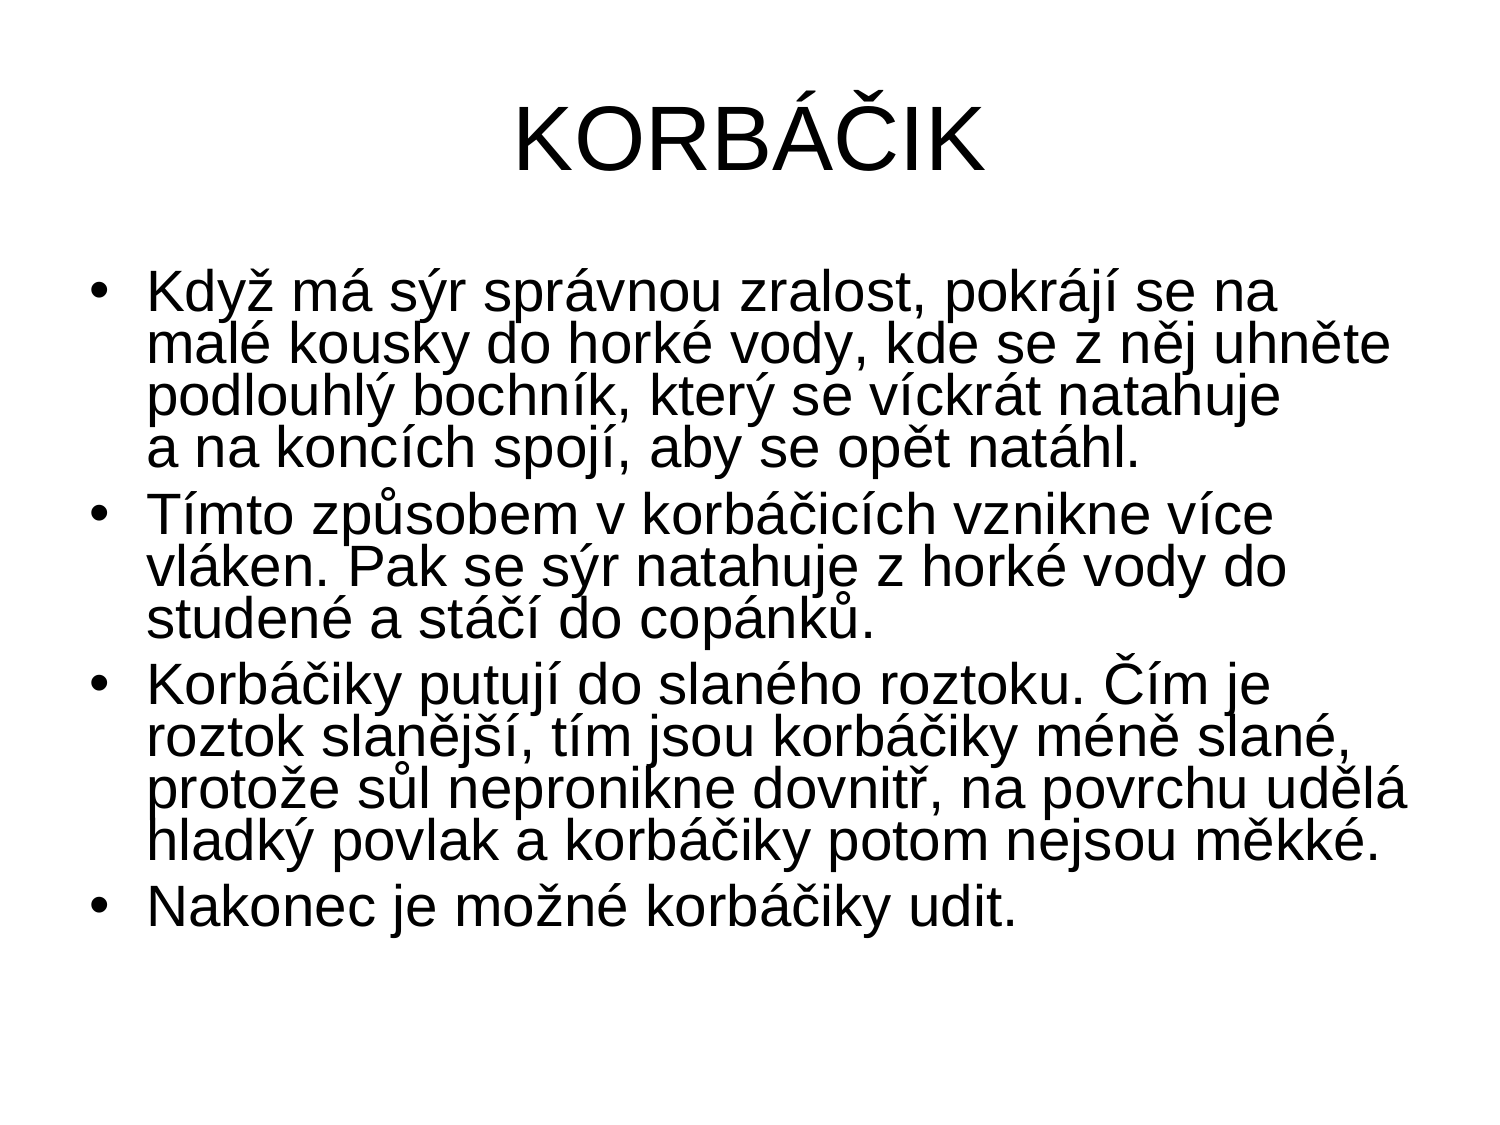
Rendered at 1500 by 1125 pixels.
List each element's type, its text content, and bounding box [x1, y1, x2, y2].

title KORBÁČIK [75, 45, 1426, 233]
list Když má sýr správnou zralost, pokrájí se na malé kousky do horké vody, kde se z něj uhněte podlouhlý bochník, který se víckrát natahuje a na koncích spojí, aby se opět natáhl. Tímto způsobem v korbáčicích vznikne více vláken. Pak se sýr natahuje z horké vody do studené a stáčí do copánků. Korbáčiky putují do slaného roztoku. Čím je roztok slanější, tím jsou korbáčiky méně slané, protože sůl nepronikne dovnitř, na povrchu udělá hladký povlak a korbáčiky potom nejsou měkké. Nakonec je možné korbáčiky udit. [75, 262, 1426, 1071]
